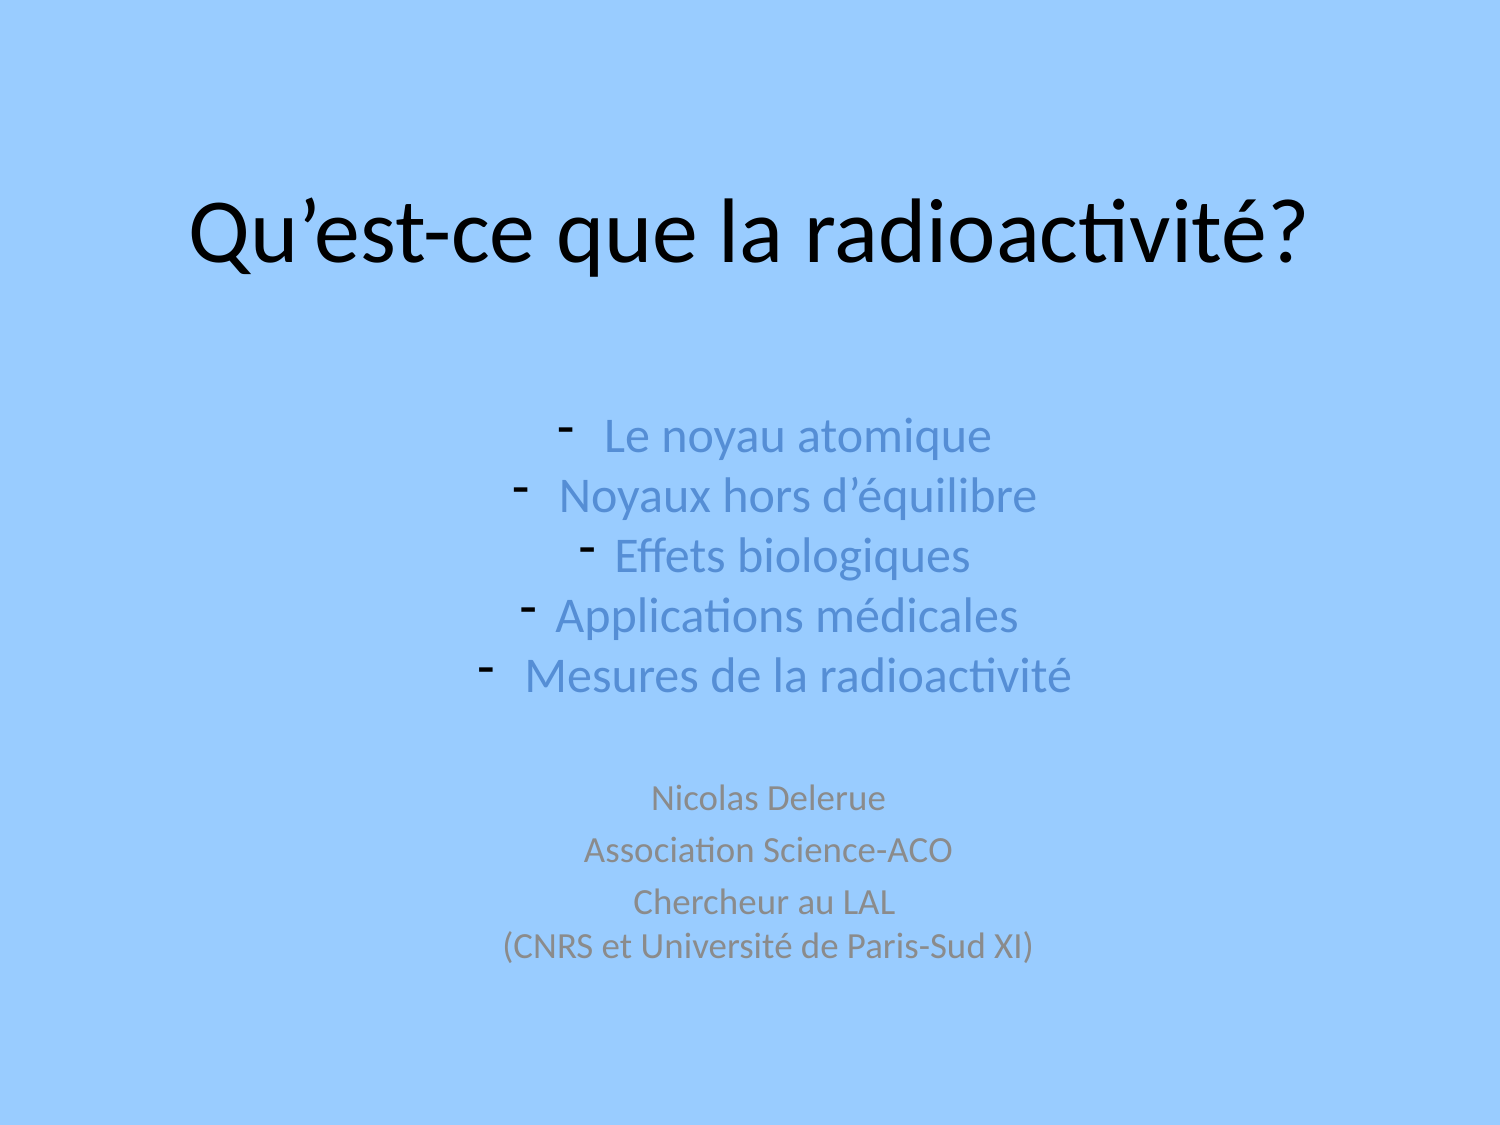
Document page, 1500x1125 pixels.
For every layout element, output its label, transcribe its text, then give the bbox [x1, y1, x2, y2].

title Qu’est-ce que la radioactivité? [112, 105, 1388, 347]
text_box Le noyau atomique Noyaux hors d’équilibre Effets biologiques Applications médicales Mesures de la radioactivité [137, 371, 1413, 734]
subtitle Nicolas Delerue Association Science-ACO Chercheur au LAL (CNRS et Université de Paris-Sud XI) [186, 766, 1351, 976]
